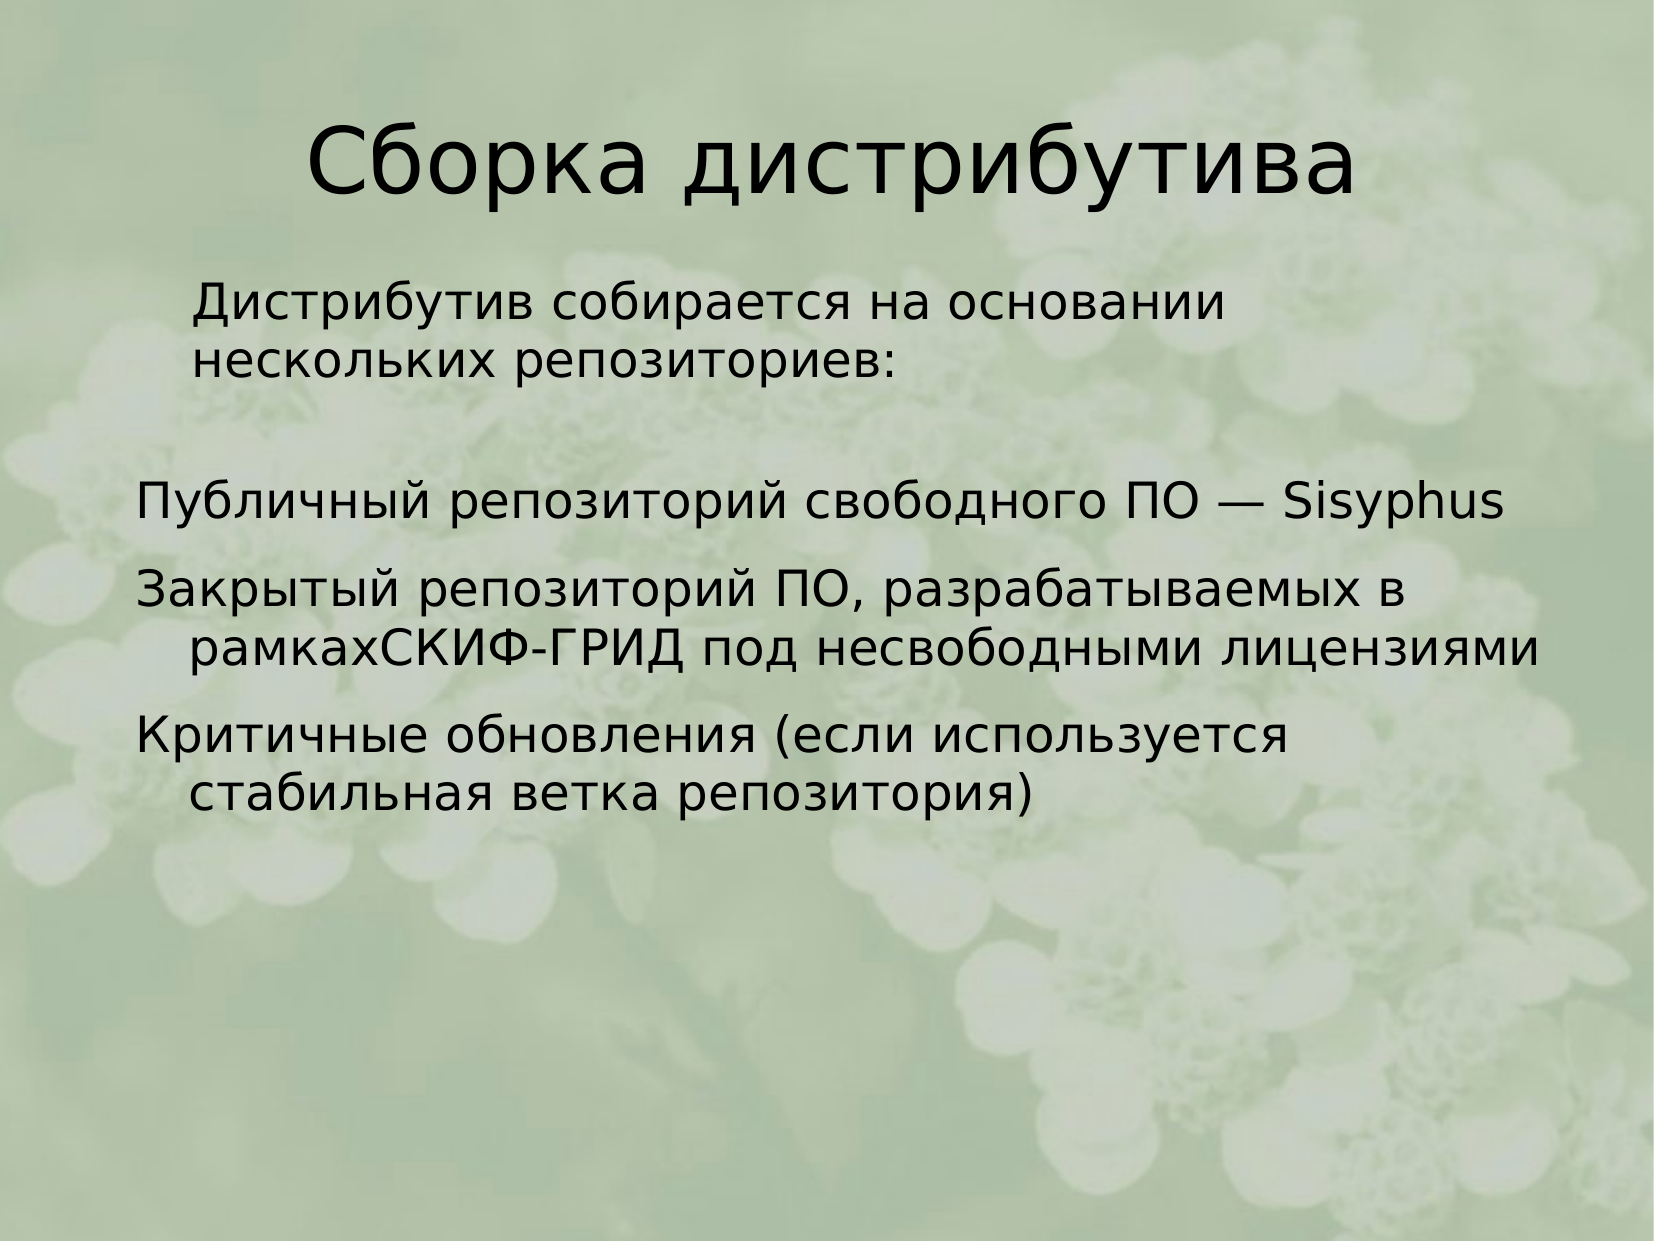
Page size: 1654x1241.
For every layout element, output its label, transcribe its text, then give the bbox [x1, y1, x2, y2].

picture [0, 0, 1654, 1241]
title Сборка дистрибутива [88, 58, 1577, 266]
list Публичный репозиторий свободного ПО — Sisyphus Закрытый репозиторий ПО, разрабатываемых в рамкахСКИФ-ГРИД под несвободными лицензиями Критичные обновления (если используется стабильная ветка репозитория) [118, 472, 1607, 916]
text_box Дистрибутив собирается на основании нескольких репозиториев: [177, 265, 1329, 398]
